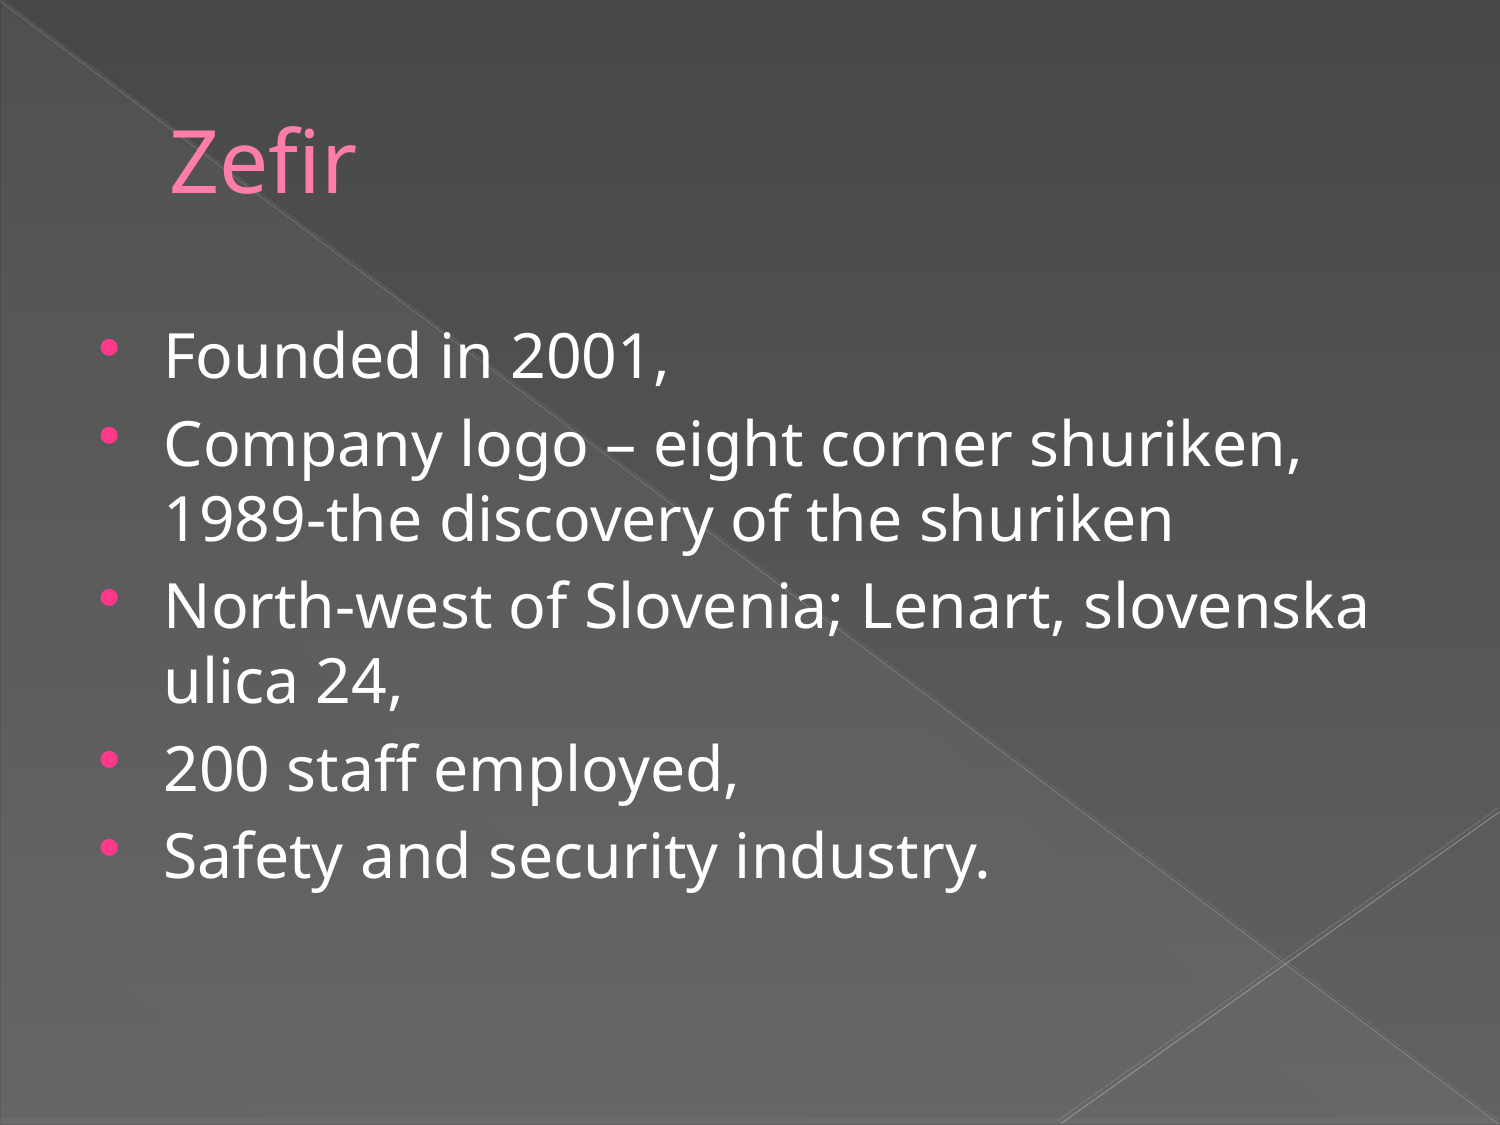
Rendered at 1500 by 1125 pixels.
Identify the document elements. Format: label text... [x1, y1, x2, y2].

title Zefir [75, 43, 1425, 274]
list Founded in 2001, Company logo – eight corner shuriken, 1989-the discovery of the shuriken North-west of Slovenia; Lenart, slovenska ulica 24, 200 staff employed, Safety and security industry. [75, 308, 1425, 1059]
